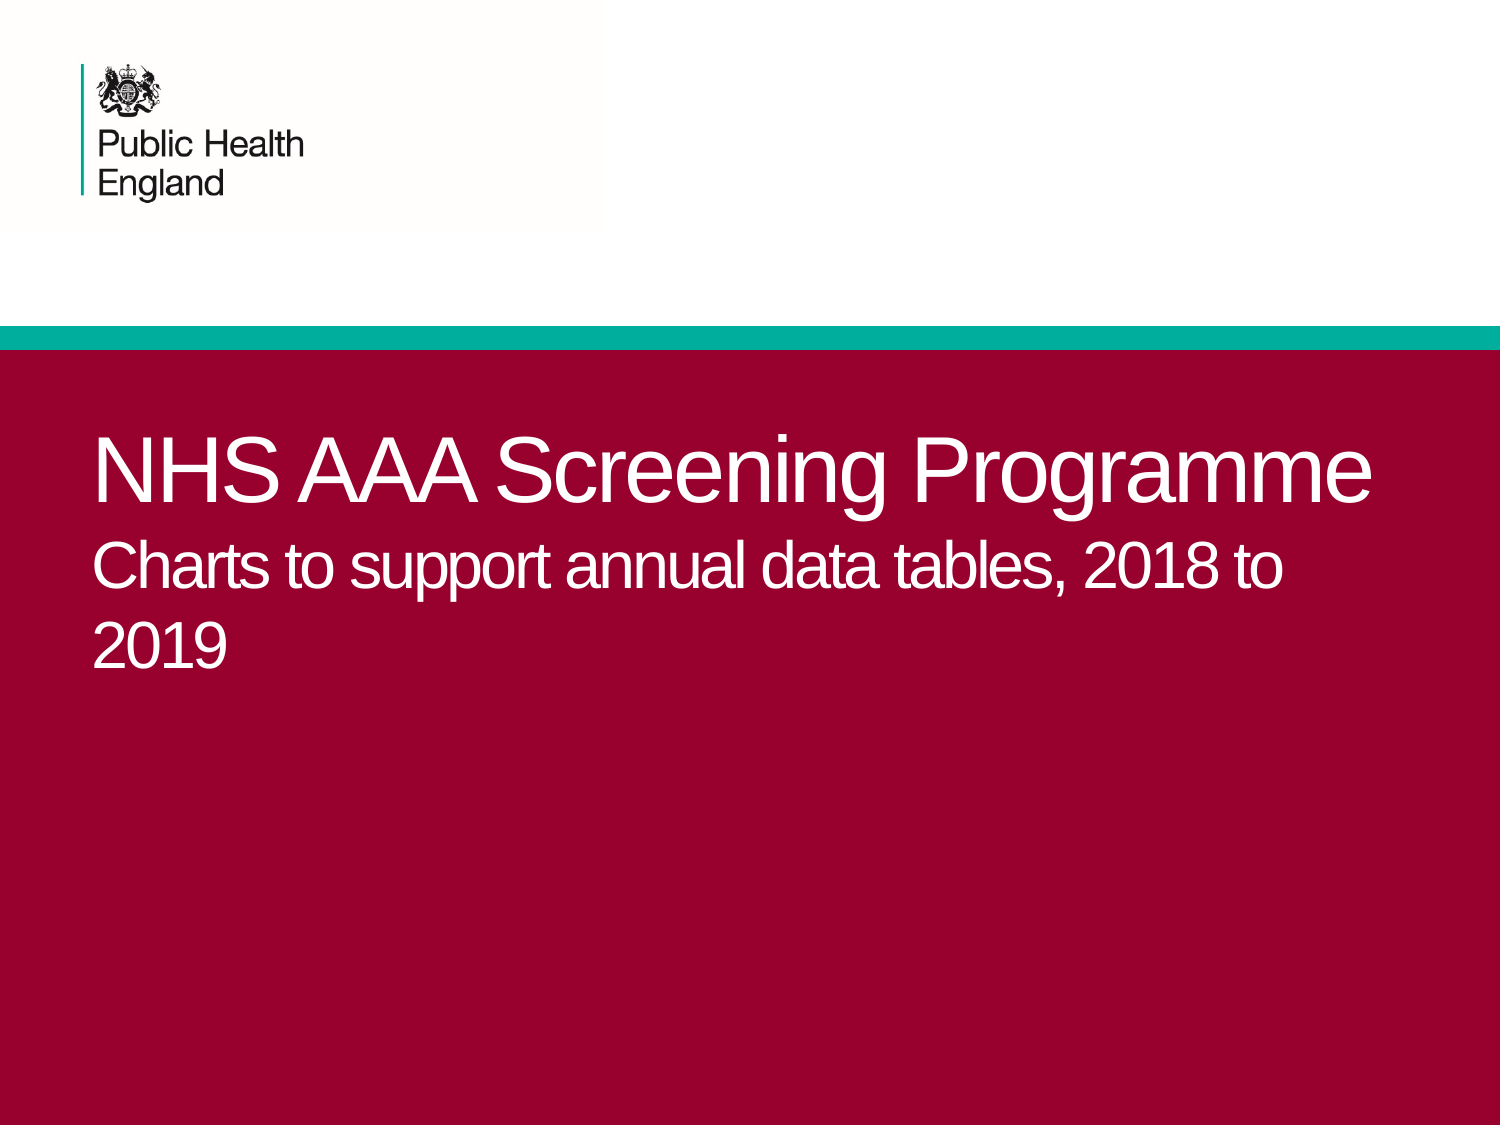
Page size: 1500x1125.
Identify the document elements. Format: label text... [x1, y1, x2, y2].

title NHS AAA Screening Programme Charts to support annual data tables, 2018 to 2019 [91, 408, 1412, 692]
